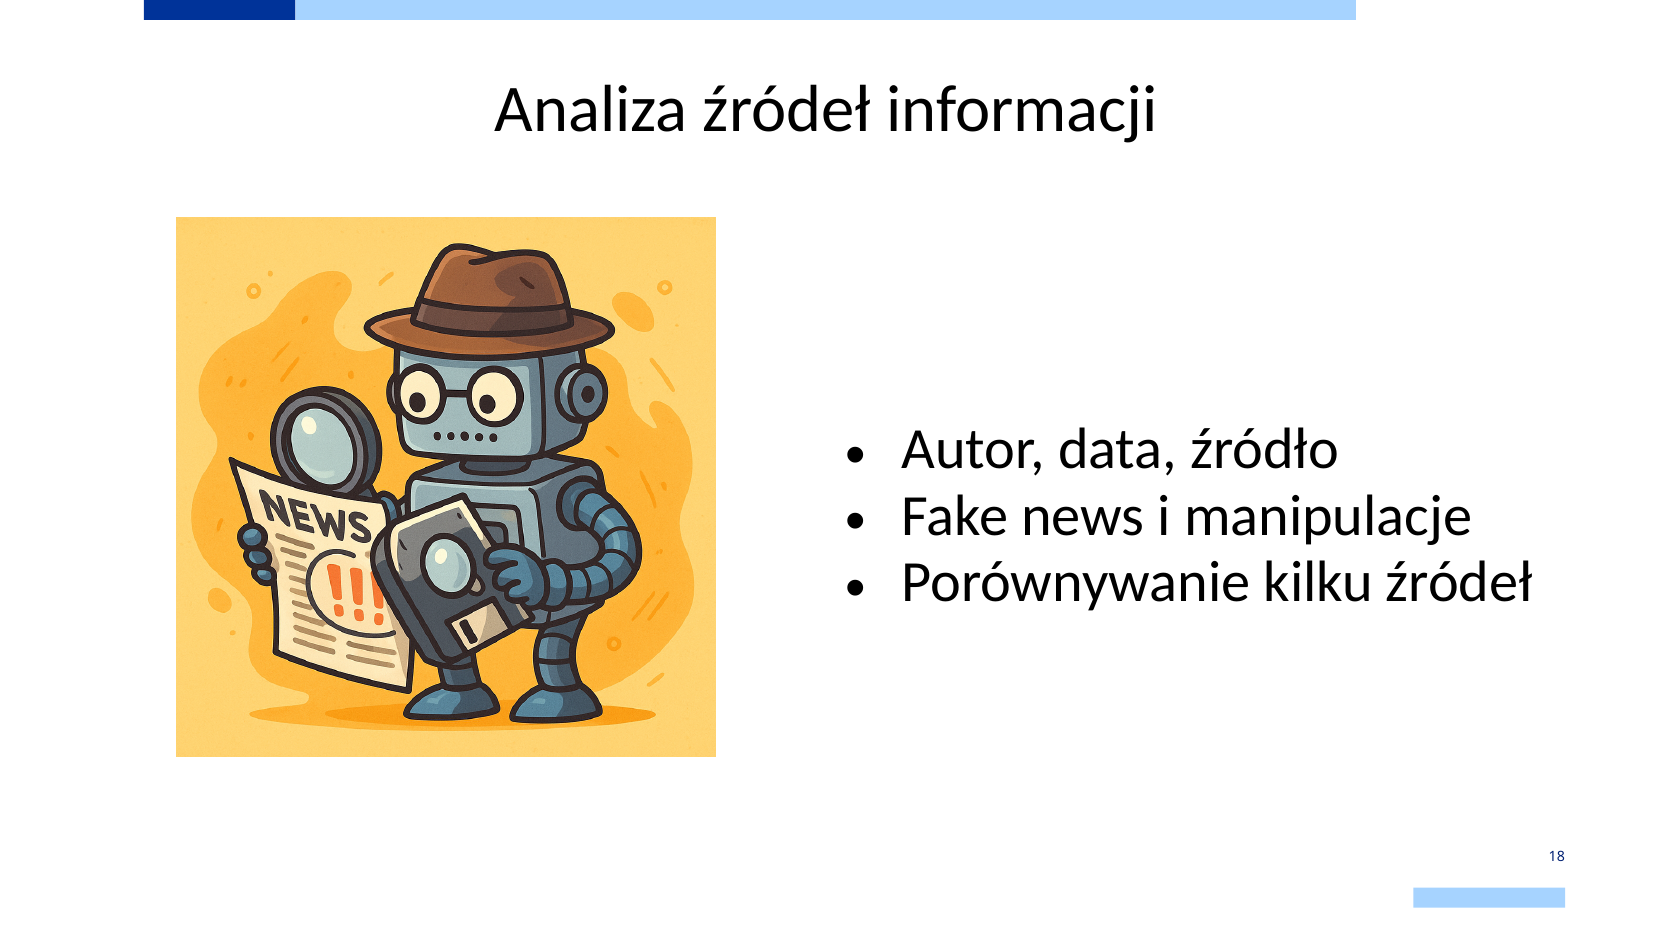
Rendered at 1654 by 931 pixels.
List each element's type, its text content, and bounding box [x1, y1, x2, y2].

title Analiza źródeł informacji [82, 37, 1571, 193]
picture [176, 217, 716, 758]
list Autor, data, źródło Fake news i manipulacje Porównywanie kilku źródeł [845, 217, 1572, 758]
